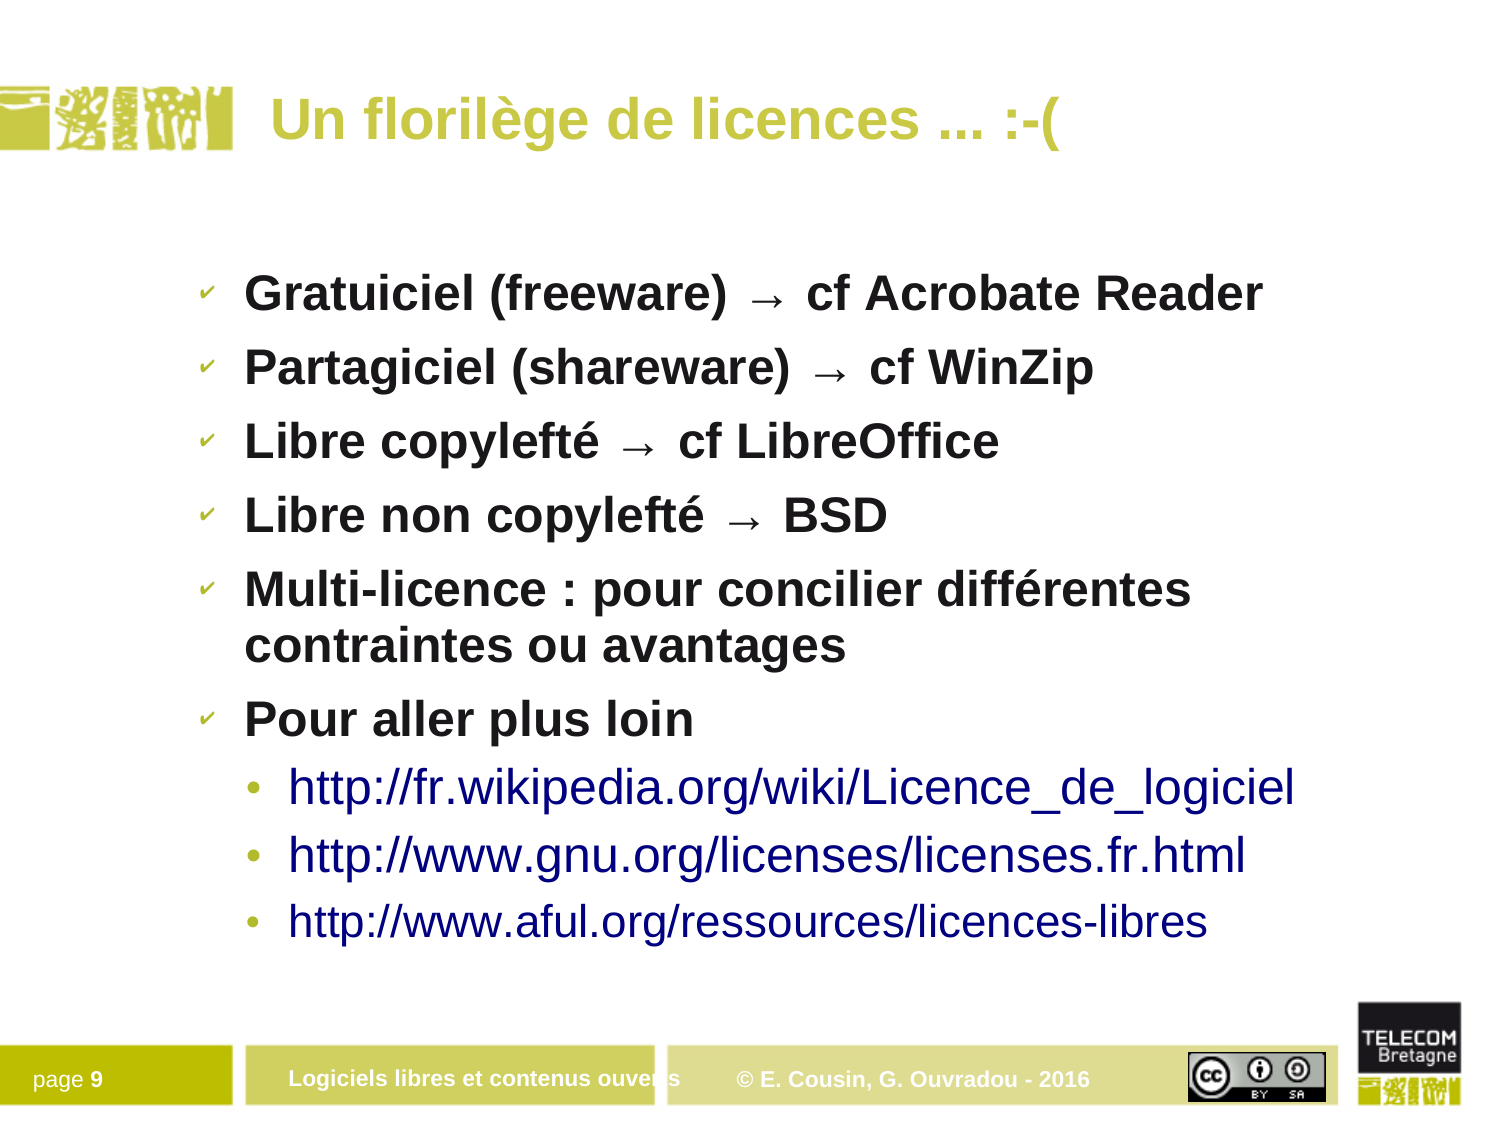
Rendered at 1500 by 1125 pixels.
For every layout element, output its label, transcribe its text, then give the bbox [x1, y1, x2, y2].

title Un florilège de licences ... :-( [270, 56, 1459, 183]
list Gratuiciel (freeware) → cf Acrobate Reader Partagiciel (shareware) → cf WinZip Libre copylefté → cf LibreOffice Libre non copylefté → BSD Multi-licence : pour concilier différentes contraintes ou avantages Pour aller plus loin http://fr.wikipedia.org/wiki/Licence_de_logiciel http://www.gnu.org/licenses/licenses.fr.html http://www.aful.org/ressources/licences-libres [200, 265, 1459, 1002]
picture [0, 0, 1500, 1125]
